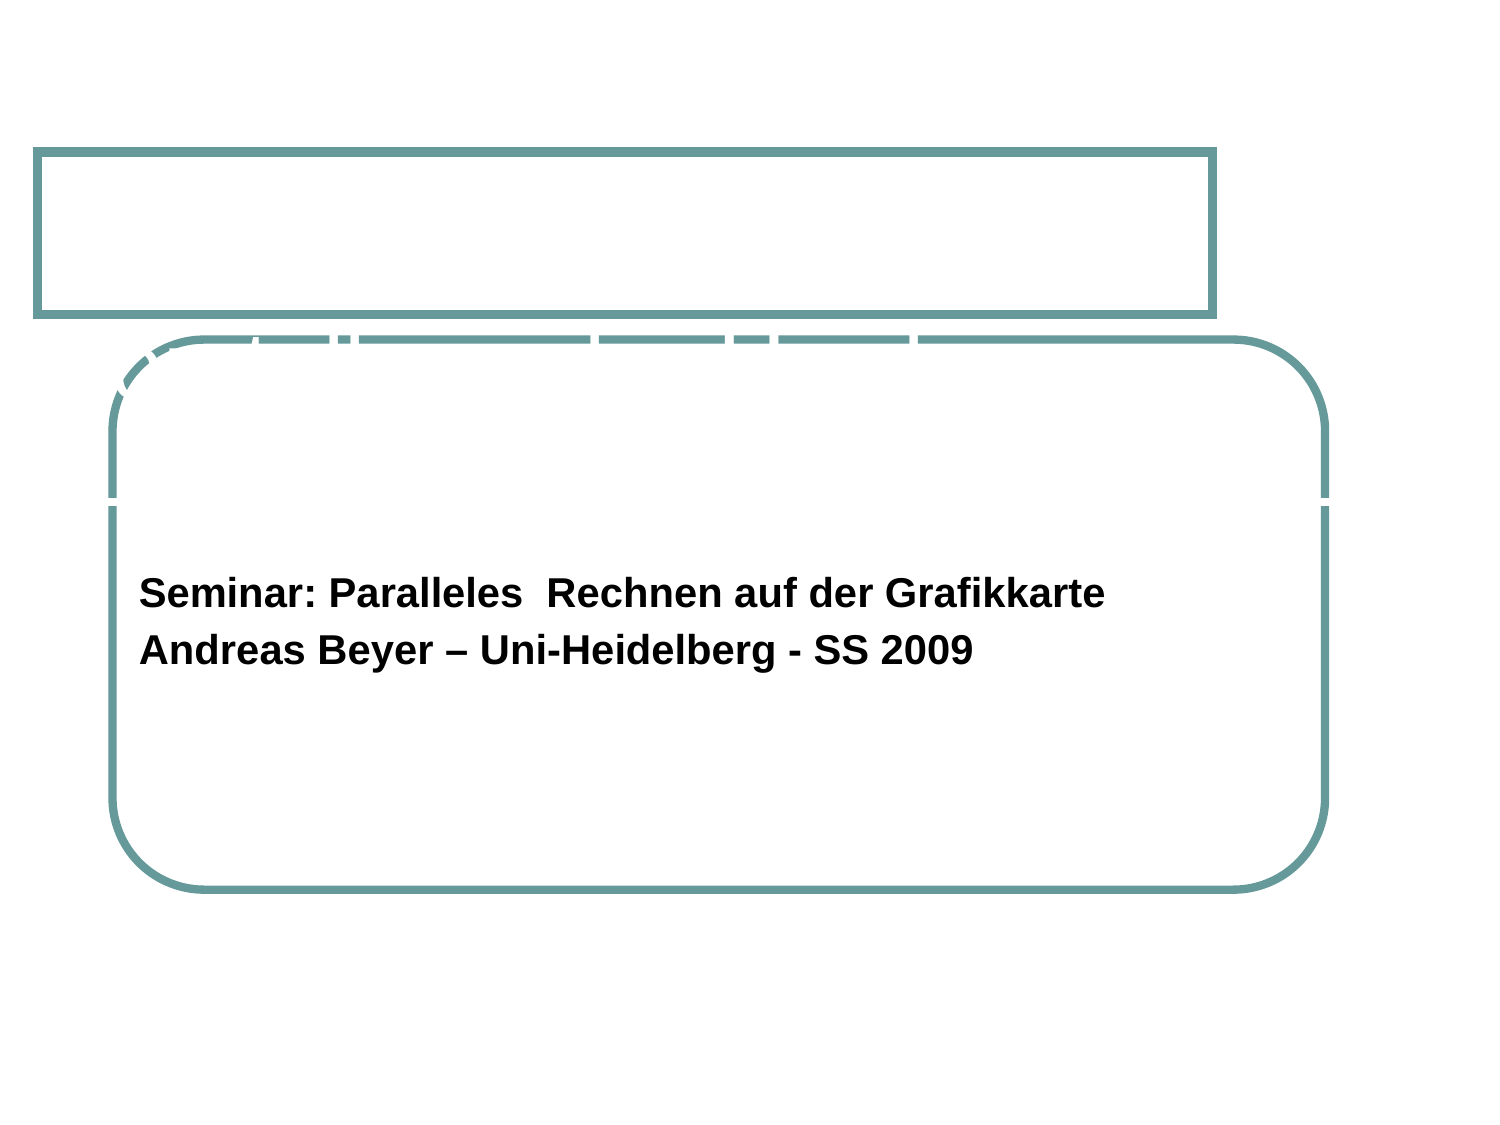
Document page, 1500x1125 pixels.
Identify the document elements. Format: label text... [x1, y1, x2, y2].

subtitle Seminar: Paralleles Rechnen auf der Grafikkarte Andreas Beyer – Uni-Heidelberg - SS 2009 [123, 562, 1270, 838]
title Vorstellung der Hardware [37, 234, 1363, 499]
